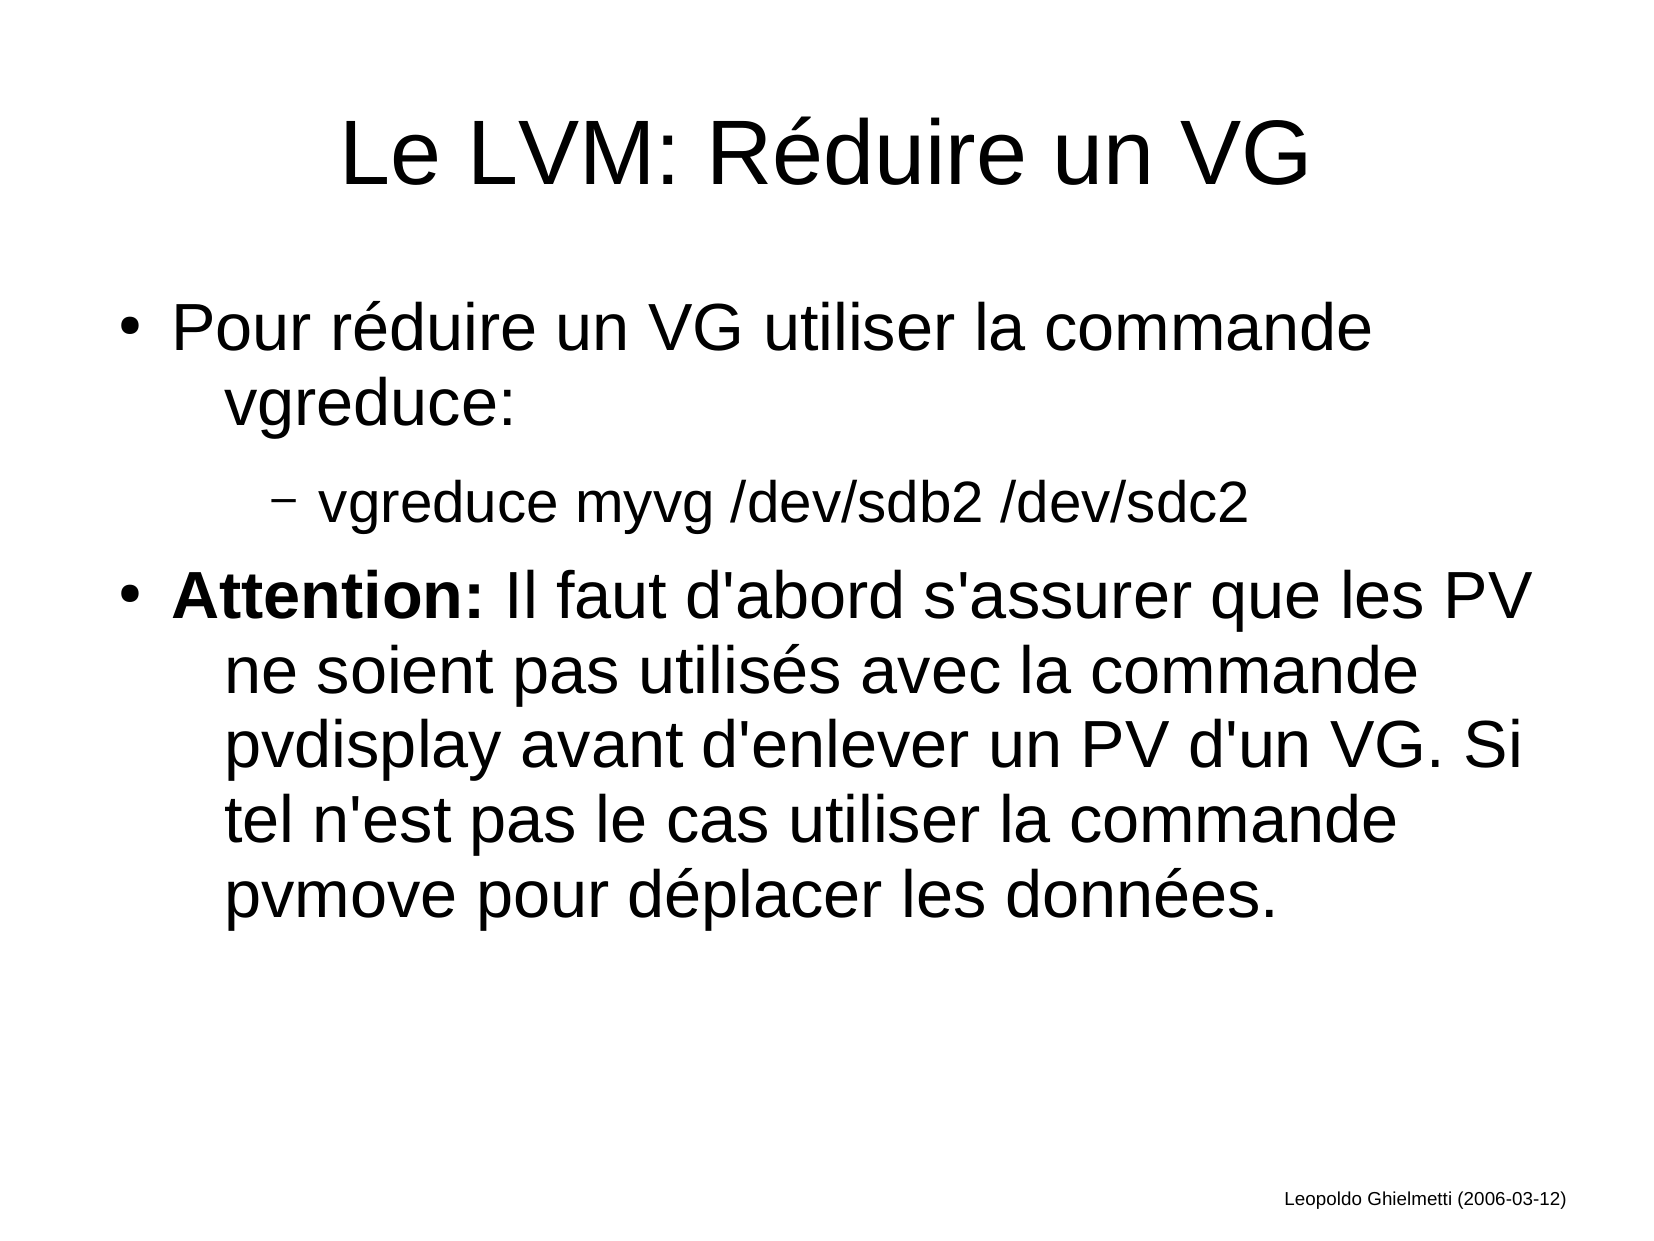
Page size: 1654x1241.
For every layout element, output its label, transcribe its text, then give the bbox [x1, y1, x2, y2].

list Pour réduire un VG utiliser la commande vgreduce: vgreduce myvg /dev/sdb2 /dev/sdc2 Attention: Il faut d'abord s'assurer que les PV ne soient pas utilisés avec la commande pvdisplay avant d'enlever un PV d'un VG. Si tel n'est pas le cas utiliser la commande pvmove pour déplacer les données. [82, 290, 1571, 1109]
text_box Leopoldo Ghielmetti (2006-03-12) [1269, 1181, 1595, 1217]
title Le LVM: Réduire un VG [82, 49, 1571, 257]
